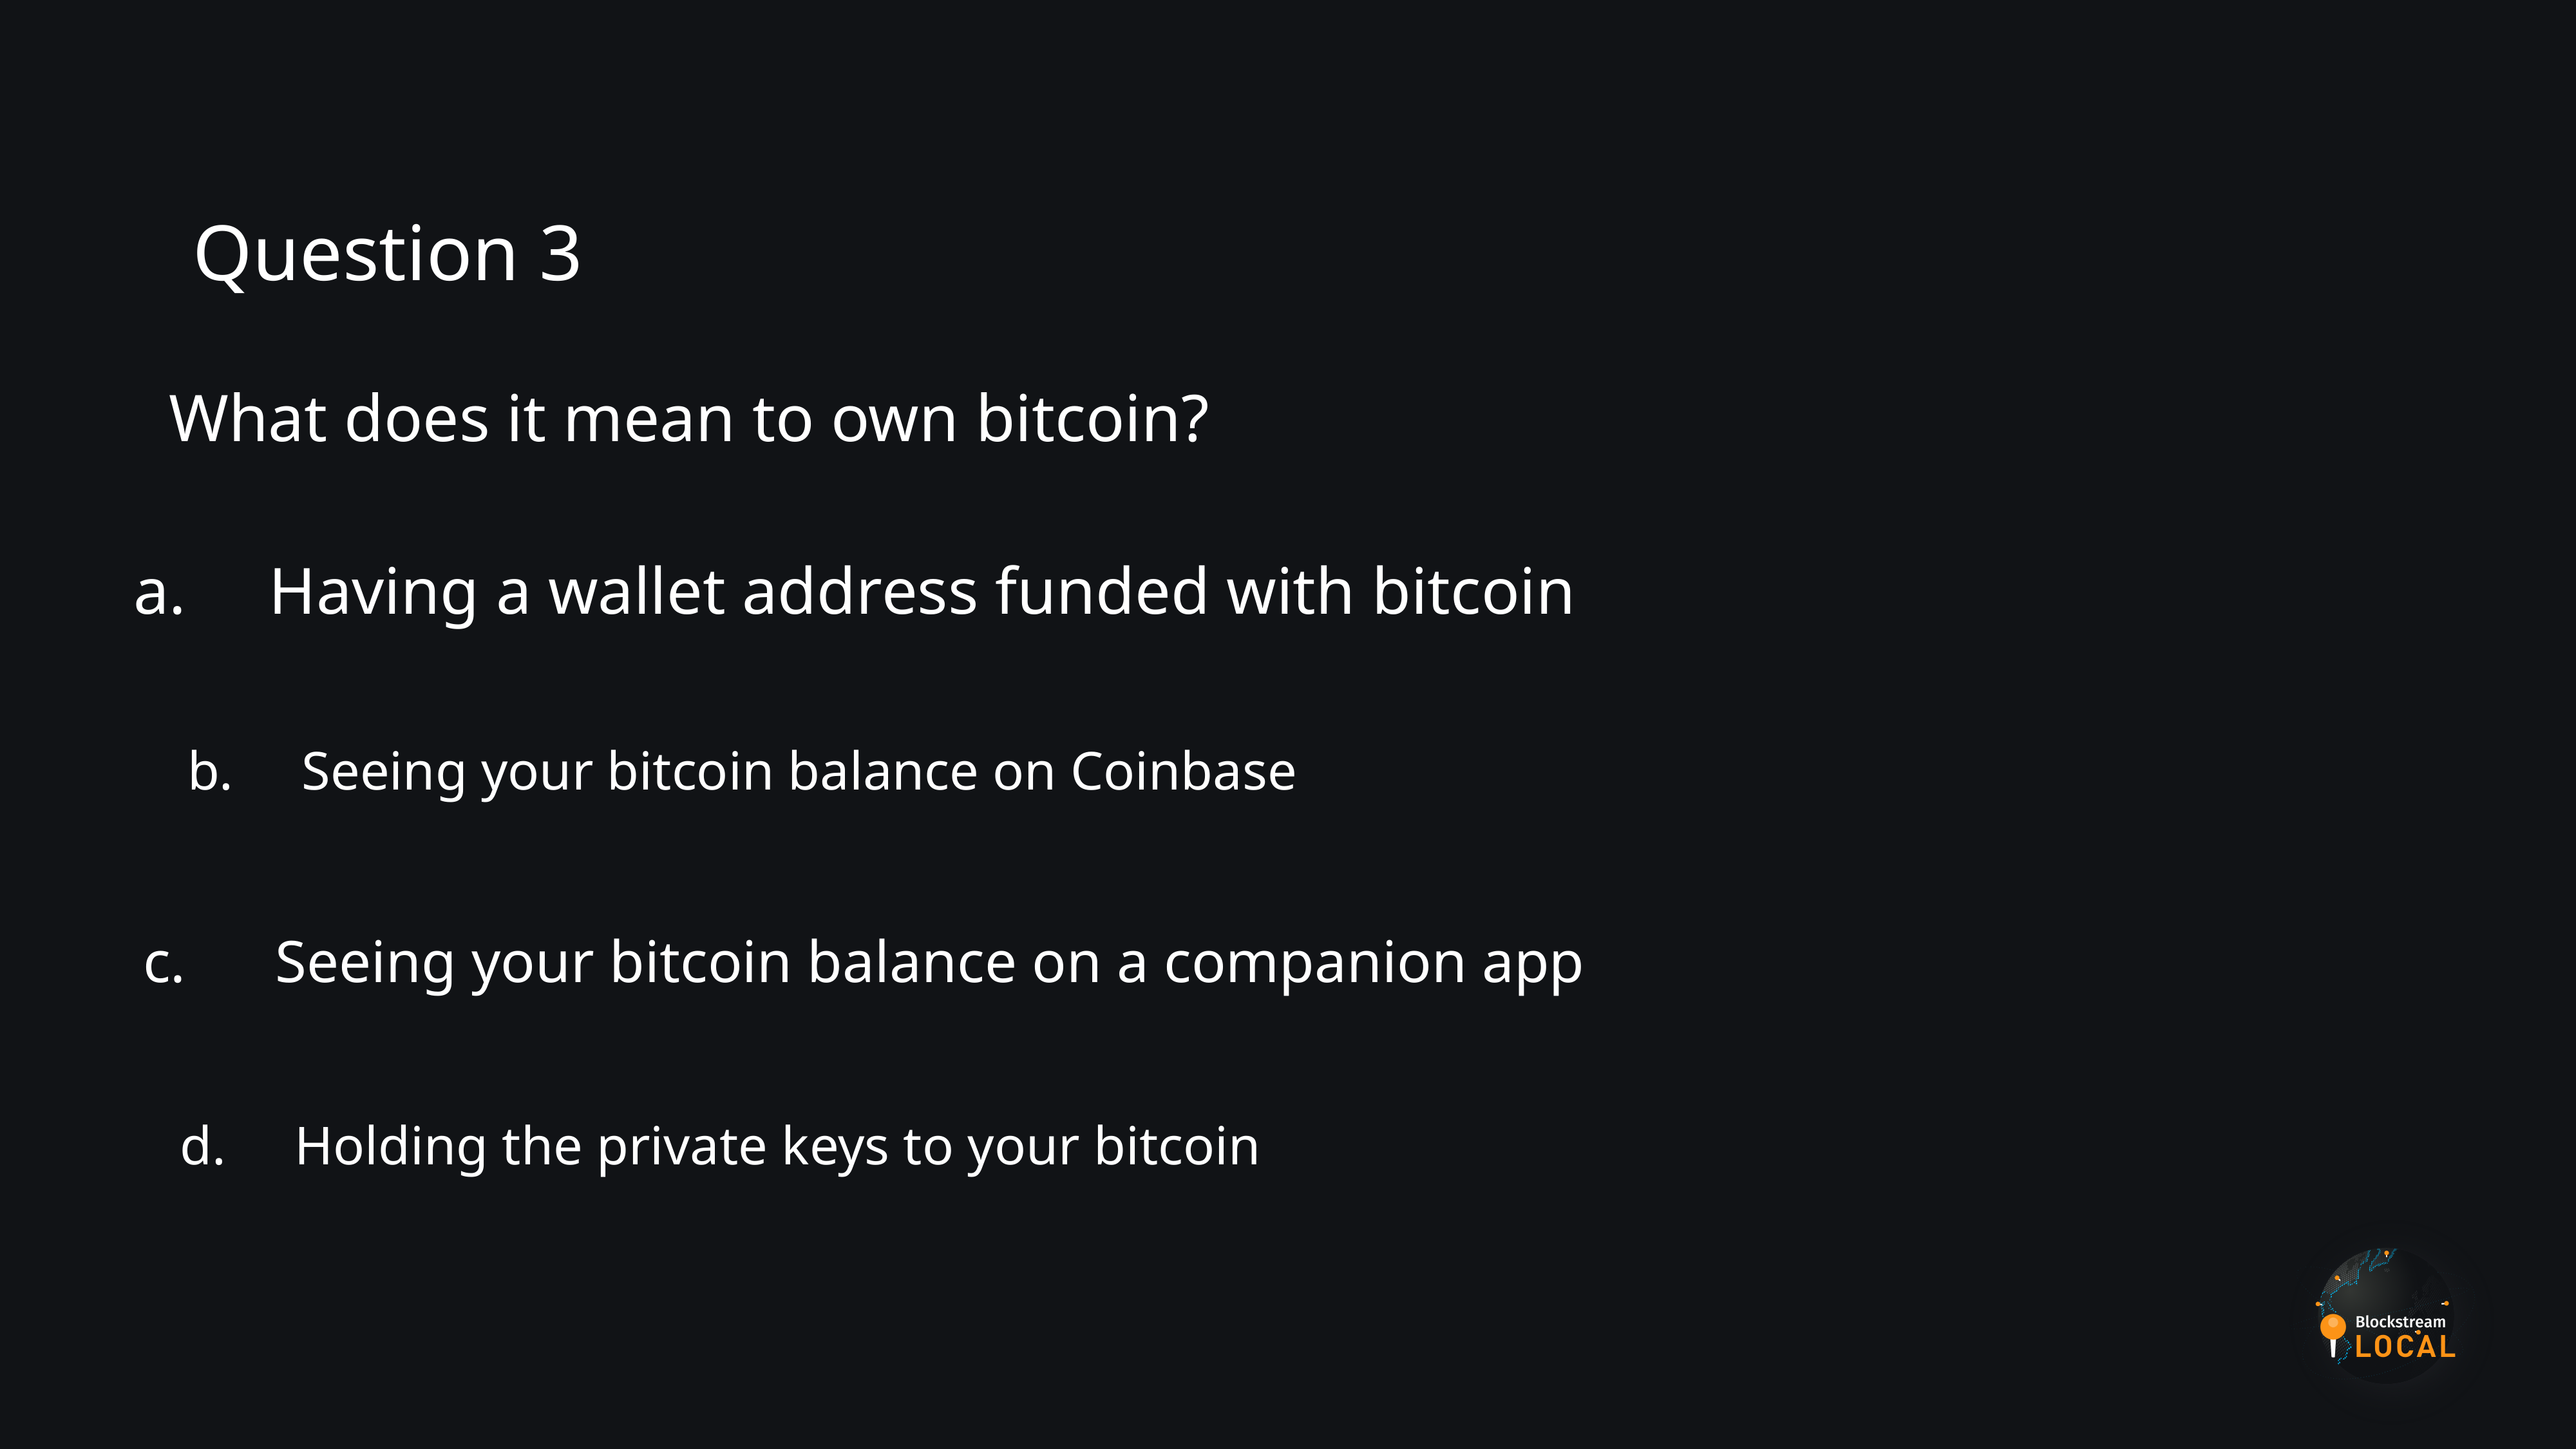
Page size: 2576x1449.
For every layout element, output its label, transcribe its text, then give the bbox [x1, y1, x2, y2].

text_box What does it mean to own bitcoin? [0, 362, 1430, 487]
text_box d. Holding the private keys to your bitcoin [0, 1097, 1462, 1223]
list Question 3 [180, 188, 1688, 314]
text_box c. Seeing your bitcoin balance on a companion app [124, 910, 1606, 1036]
text_box b. Seeing your bitcoin balance on Coinbase [8, 723, 1491, 848]
text_box a. Having a wallet address funded with bitcoin [114, 535, 1596, 660]
picture [2253, 1180, 2523, 1449]
